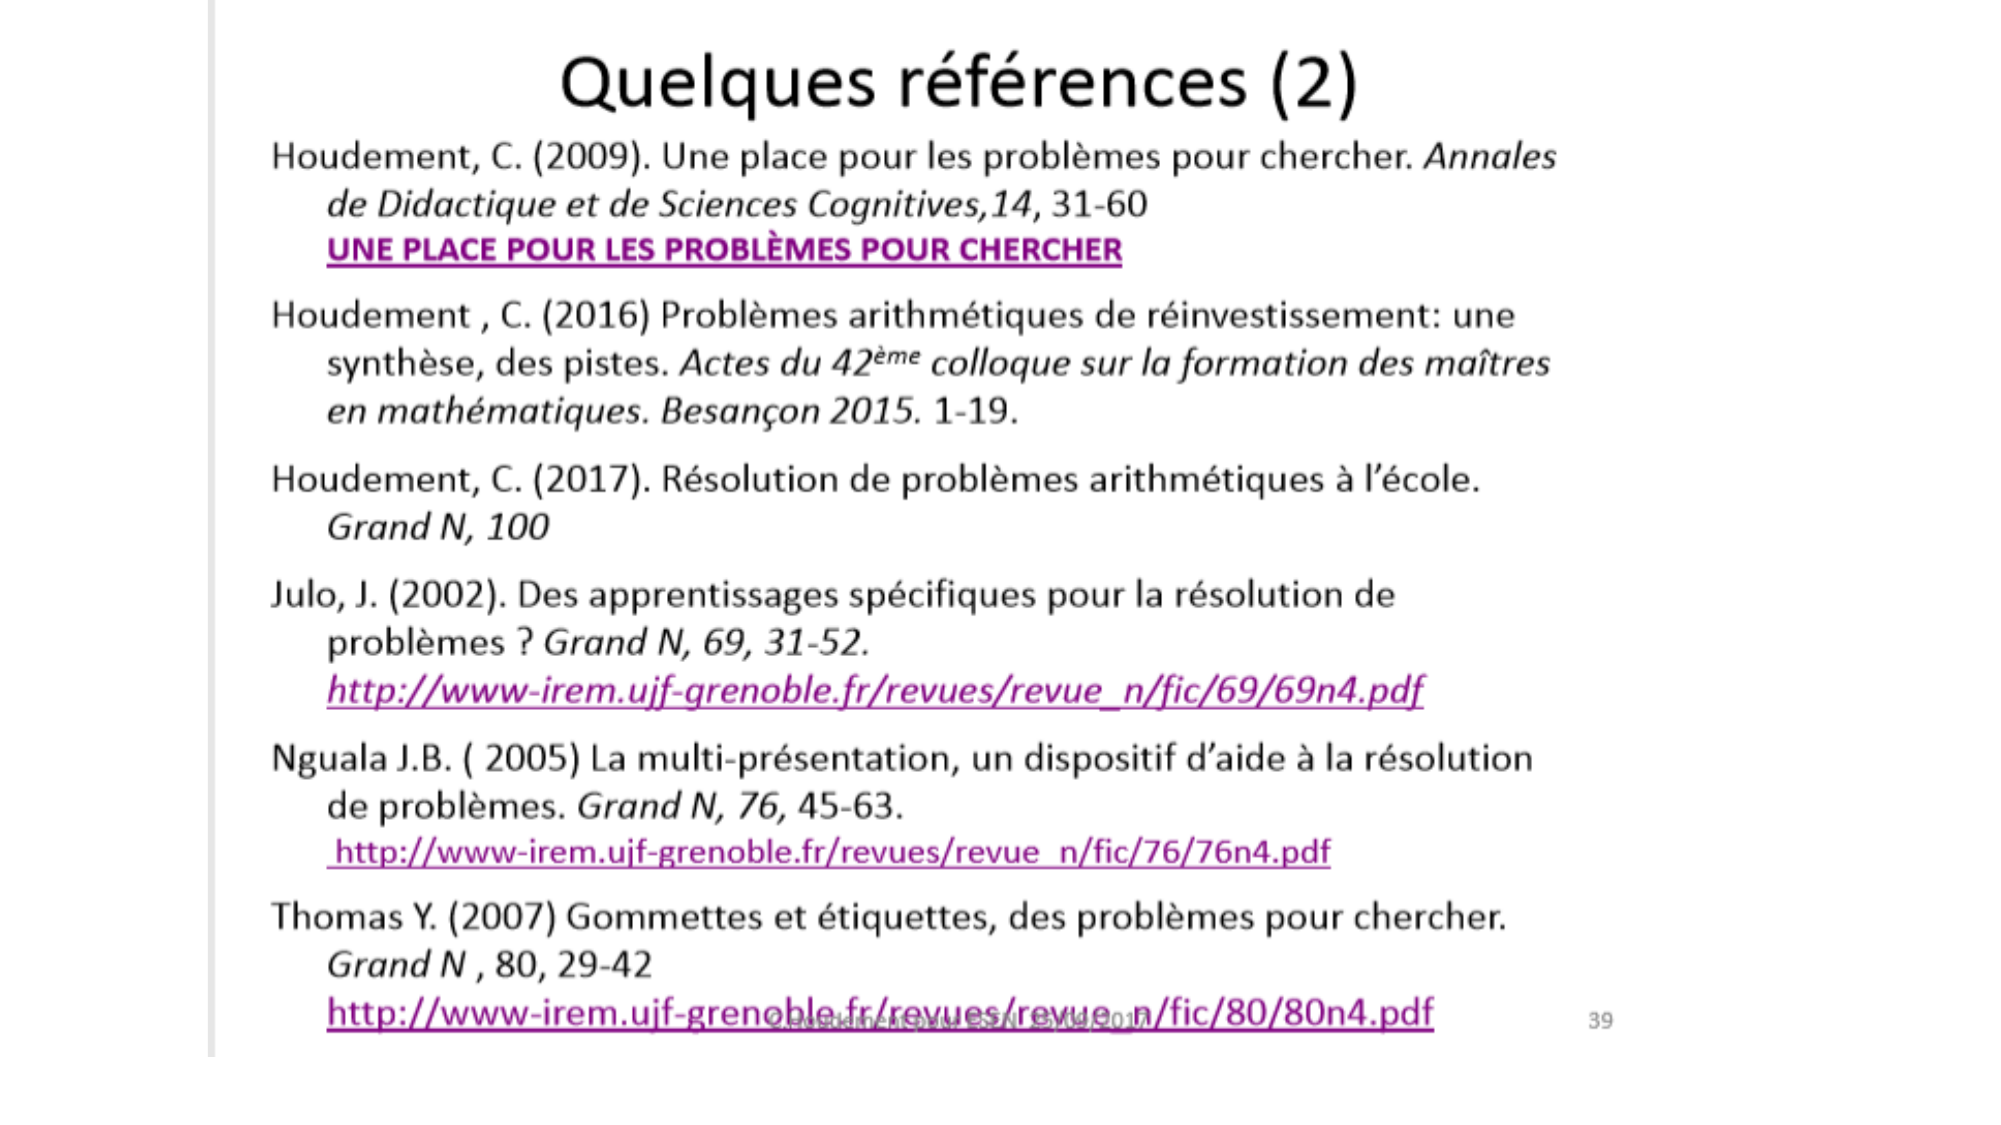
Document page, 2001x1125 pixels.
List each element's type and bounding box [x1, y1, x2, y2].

picture [207, 0, 1702, 1057]
